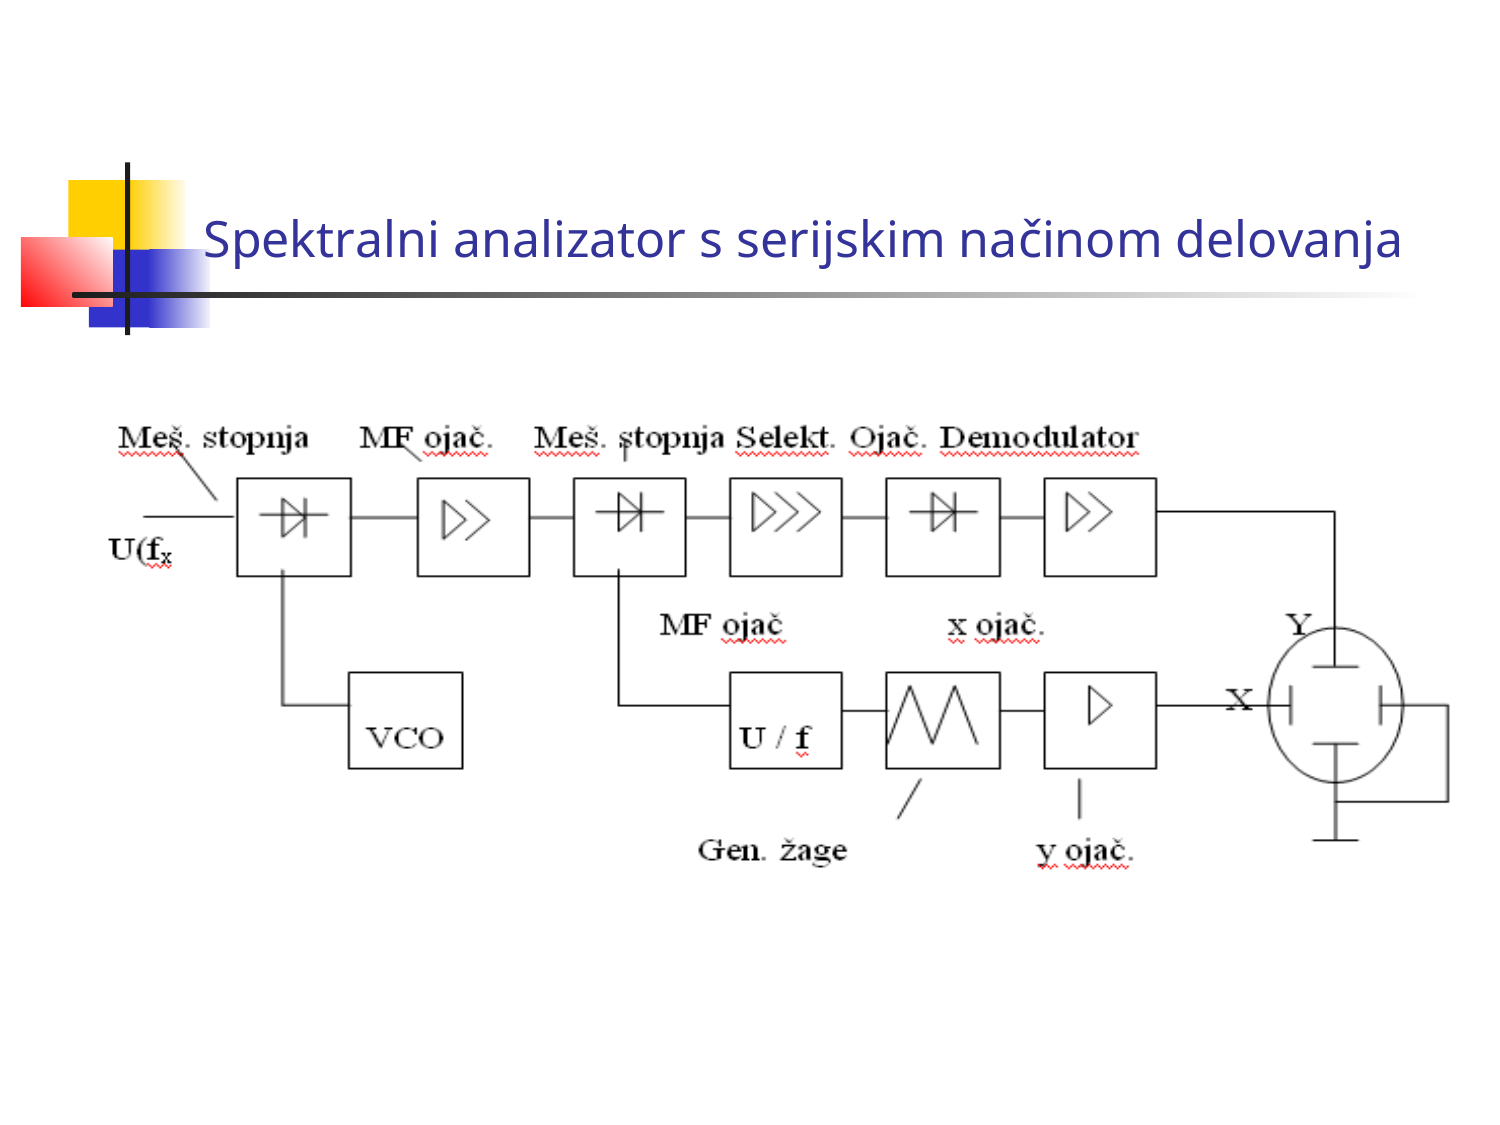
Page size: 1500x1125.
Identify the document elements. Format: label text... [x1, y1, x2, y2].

list [76, 373, 1500, 938]
title Spektralni analizator s serijskim načinom delovanja [188, 35, 1468, 276]
